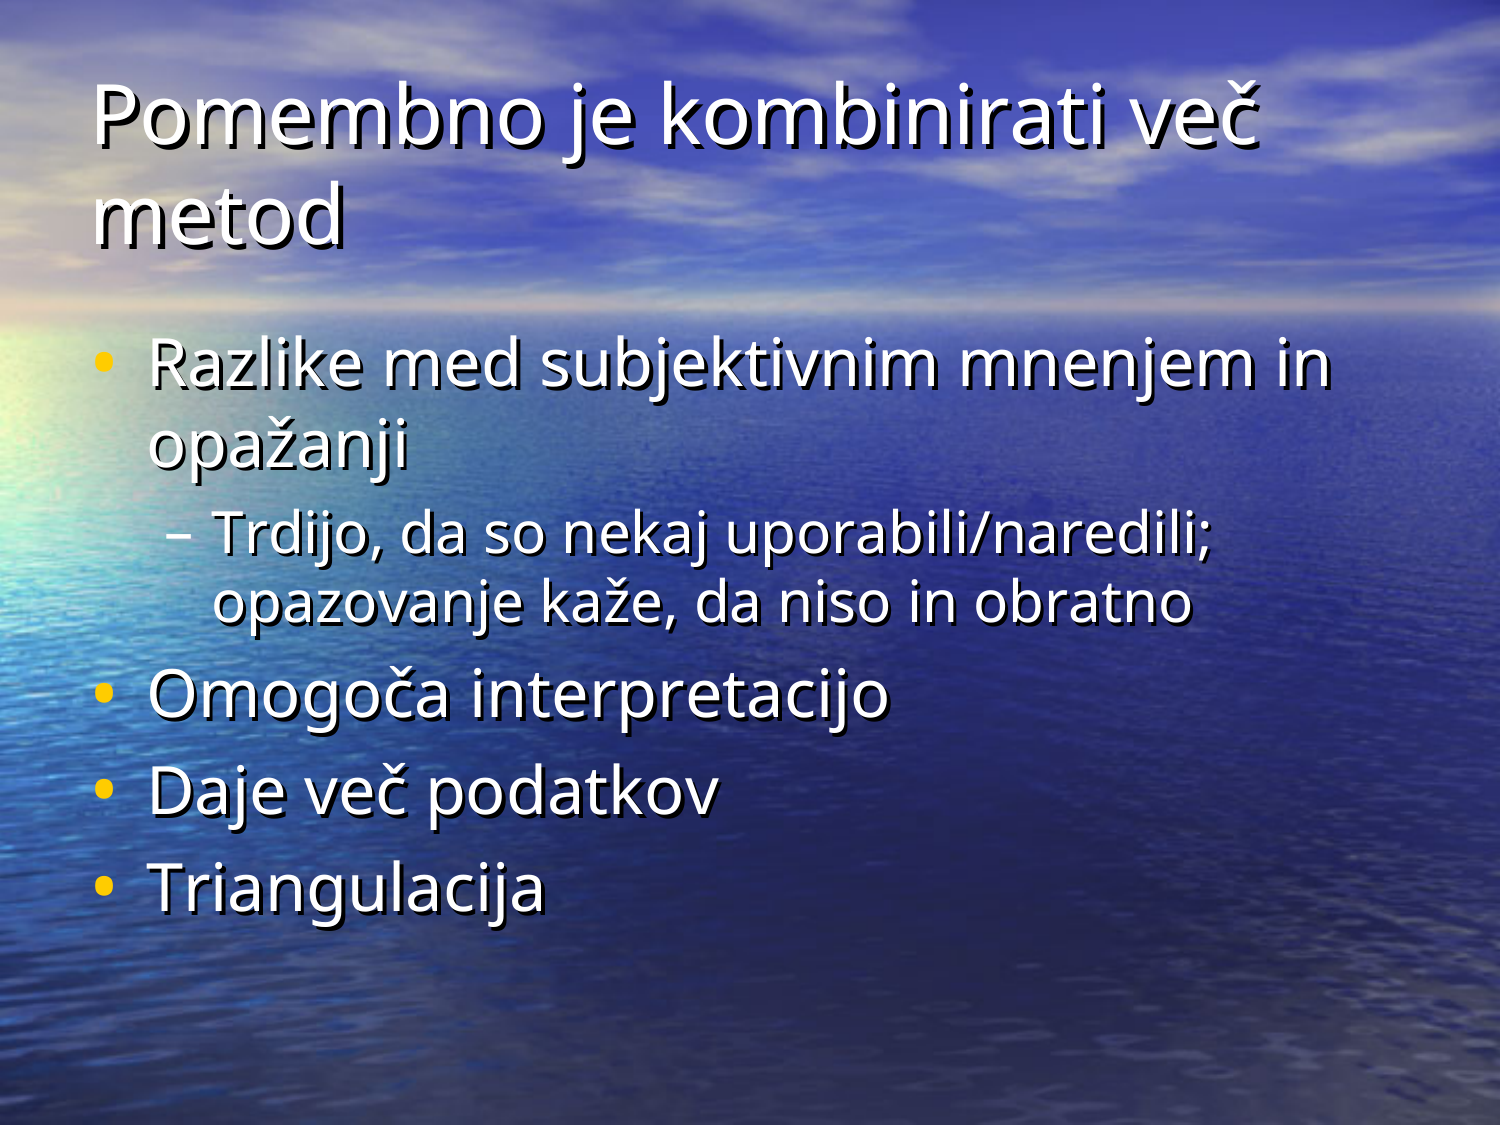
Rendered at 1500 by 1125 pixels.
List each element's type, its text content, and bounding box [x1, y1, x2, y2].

picture [0, 0, 1500, 1125]
title Pomembno je kombinirati več metod [75, 47, 1426, 276]
list Razlike med subjektivnim mnenjem in opažanji Trdijo, da so nekaj uporabili/naredili; opazovanje kaže, da niso in obratno Omogoča interpretacijo Daje več podatkov Triangulacija [75, 312, 1426, 988]
